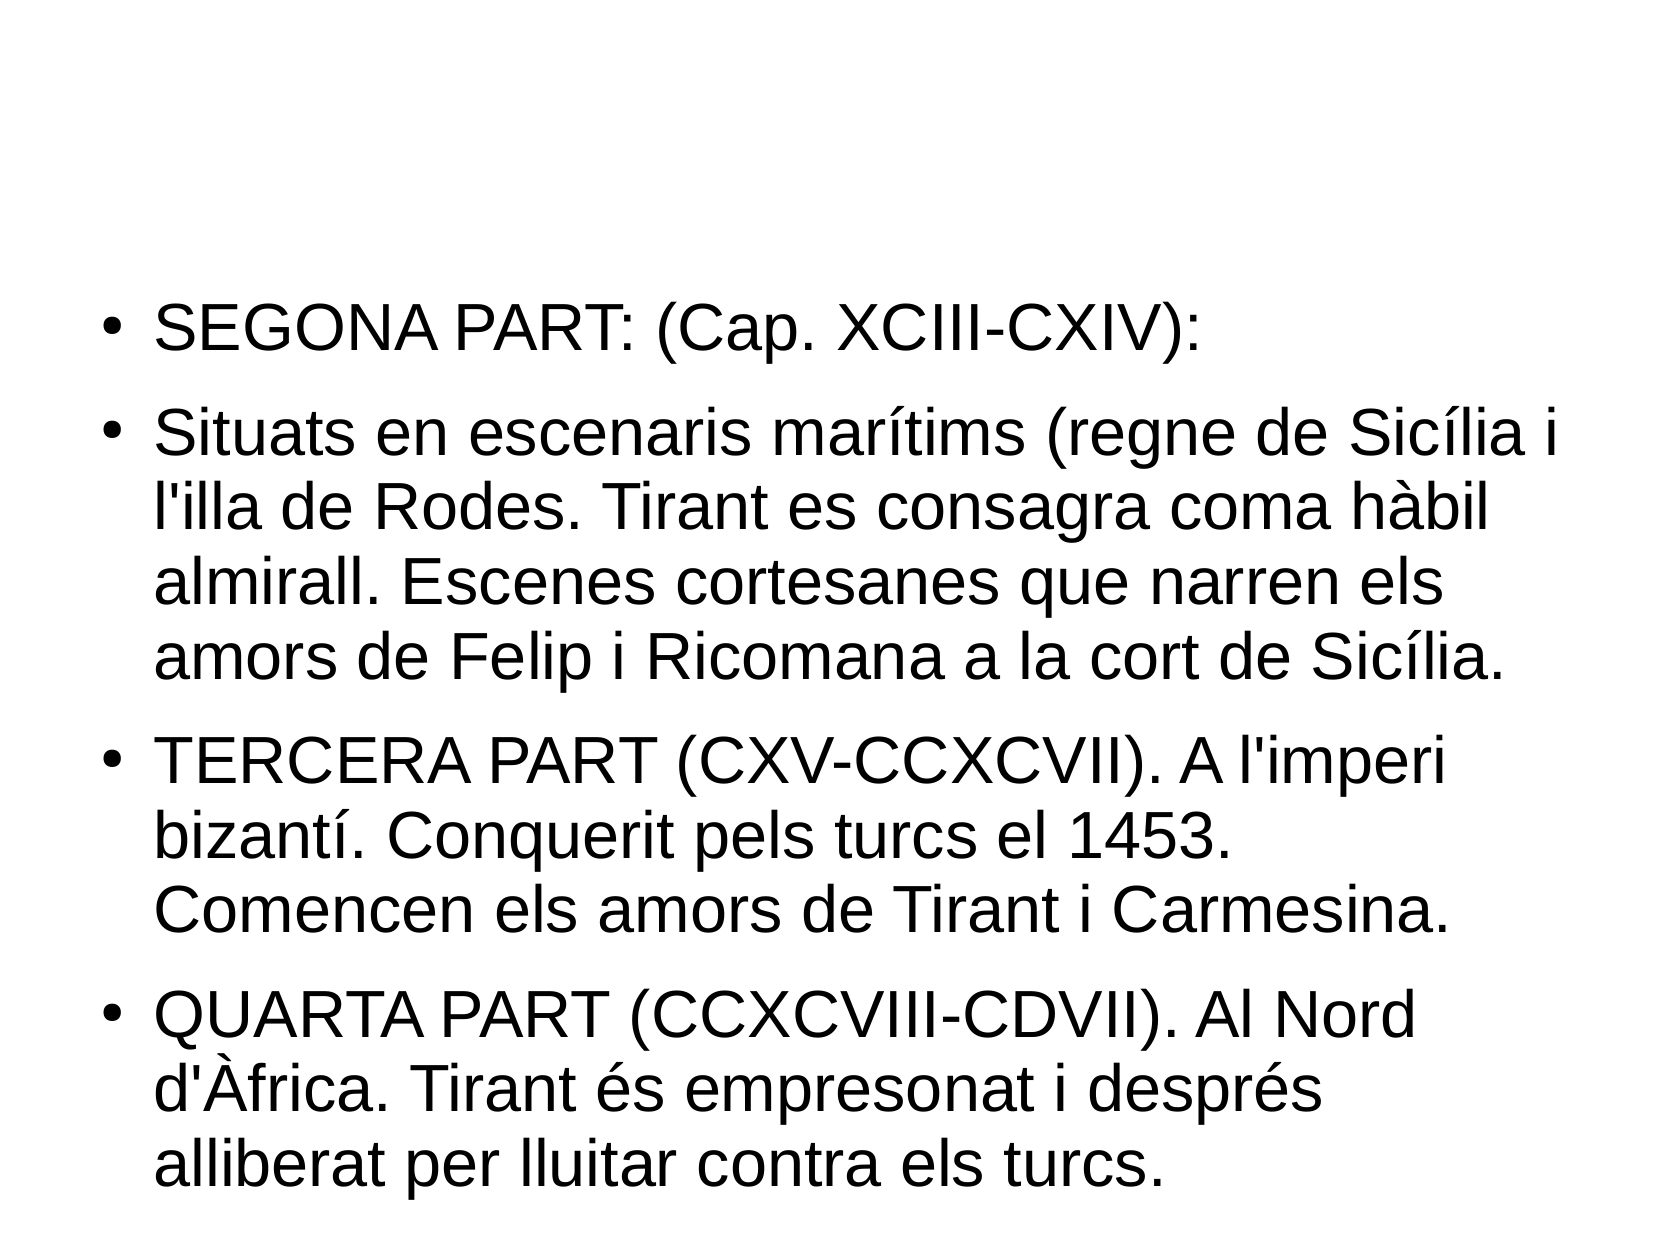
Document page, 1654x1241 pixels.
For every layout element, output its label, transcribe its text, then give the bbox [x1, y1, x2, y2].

list SEGONA PART: (Cap. XCIII-CXIV): Situats en escenaris marítims (regne de Sicília i l'illa de Rodes. Tirant es consagra coma hàbil almirall. Escenes cortesanes que narren els amors de Felip i Ricomana a la cort de Sicília. TERCERA PART (CXV-CCXCVII). A l'imperi bizantí. Conquerit pels turcs el 1453. Comencen els amors de Tirant i Carmesina. QUARTA PART (CCXCVIII-CDVII). Al Nord d'Àfrica. Tirant és empresonat i després alliberat per lluitar contra els turcs. [82, 290, 1571, 1196]
